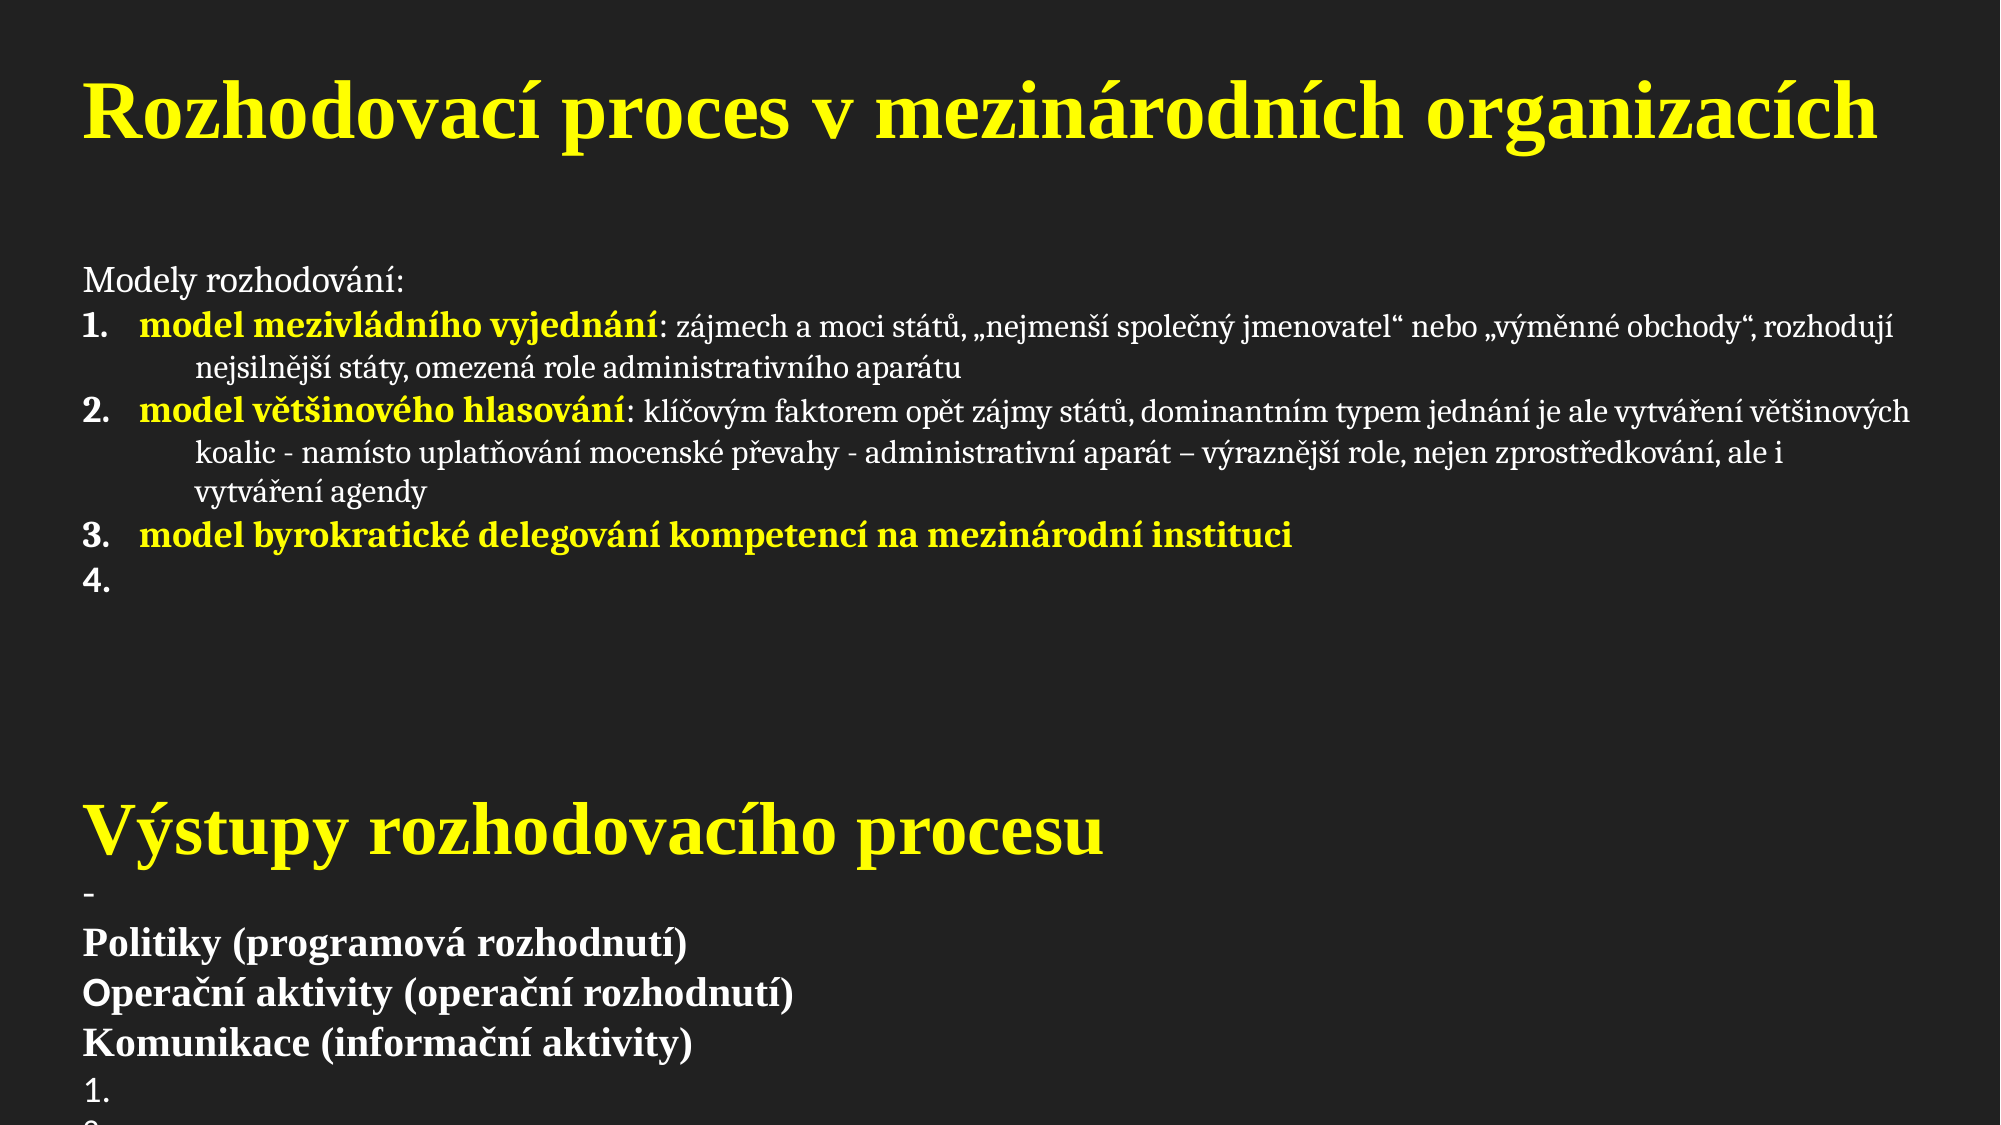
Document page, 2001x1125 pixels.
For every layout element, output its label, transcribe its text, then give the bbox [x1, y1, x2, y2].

text_box Rozhodovací proces v mezinárodních organizacích Modely rozhodování: model mezivládního vyjednání: zájmech a moci států, „nejmenší společný jmenovatel“ nebo „výměnné obchody“, rozhodují nejsilnější státy, omezená role administrativního aparátu model většinového hlasování: klíčovým faktorem opět zájmy států, dominantním typem jednání je ale vytváření většinových koalic - namísto uplatňování mocenské převahy - administrativní aparát – výraznější role, nejen zprostředkování, ale i vytváření agendy model byrokratické delegování kompetencí na mezinárodní instituci Výstupy rozhodovacího procesu Politiky (programová rozhodnutí) Operační aktivity (operační rozhodnutí) Komunikace (informační aktivity) [68, 47, 1934, 1125]
